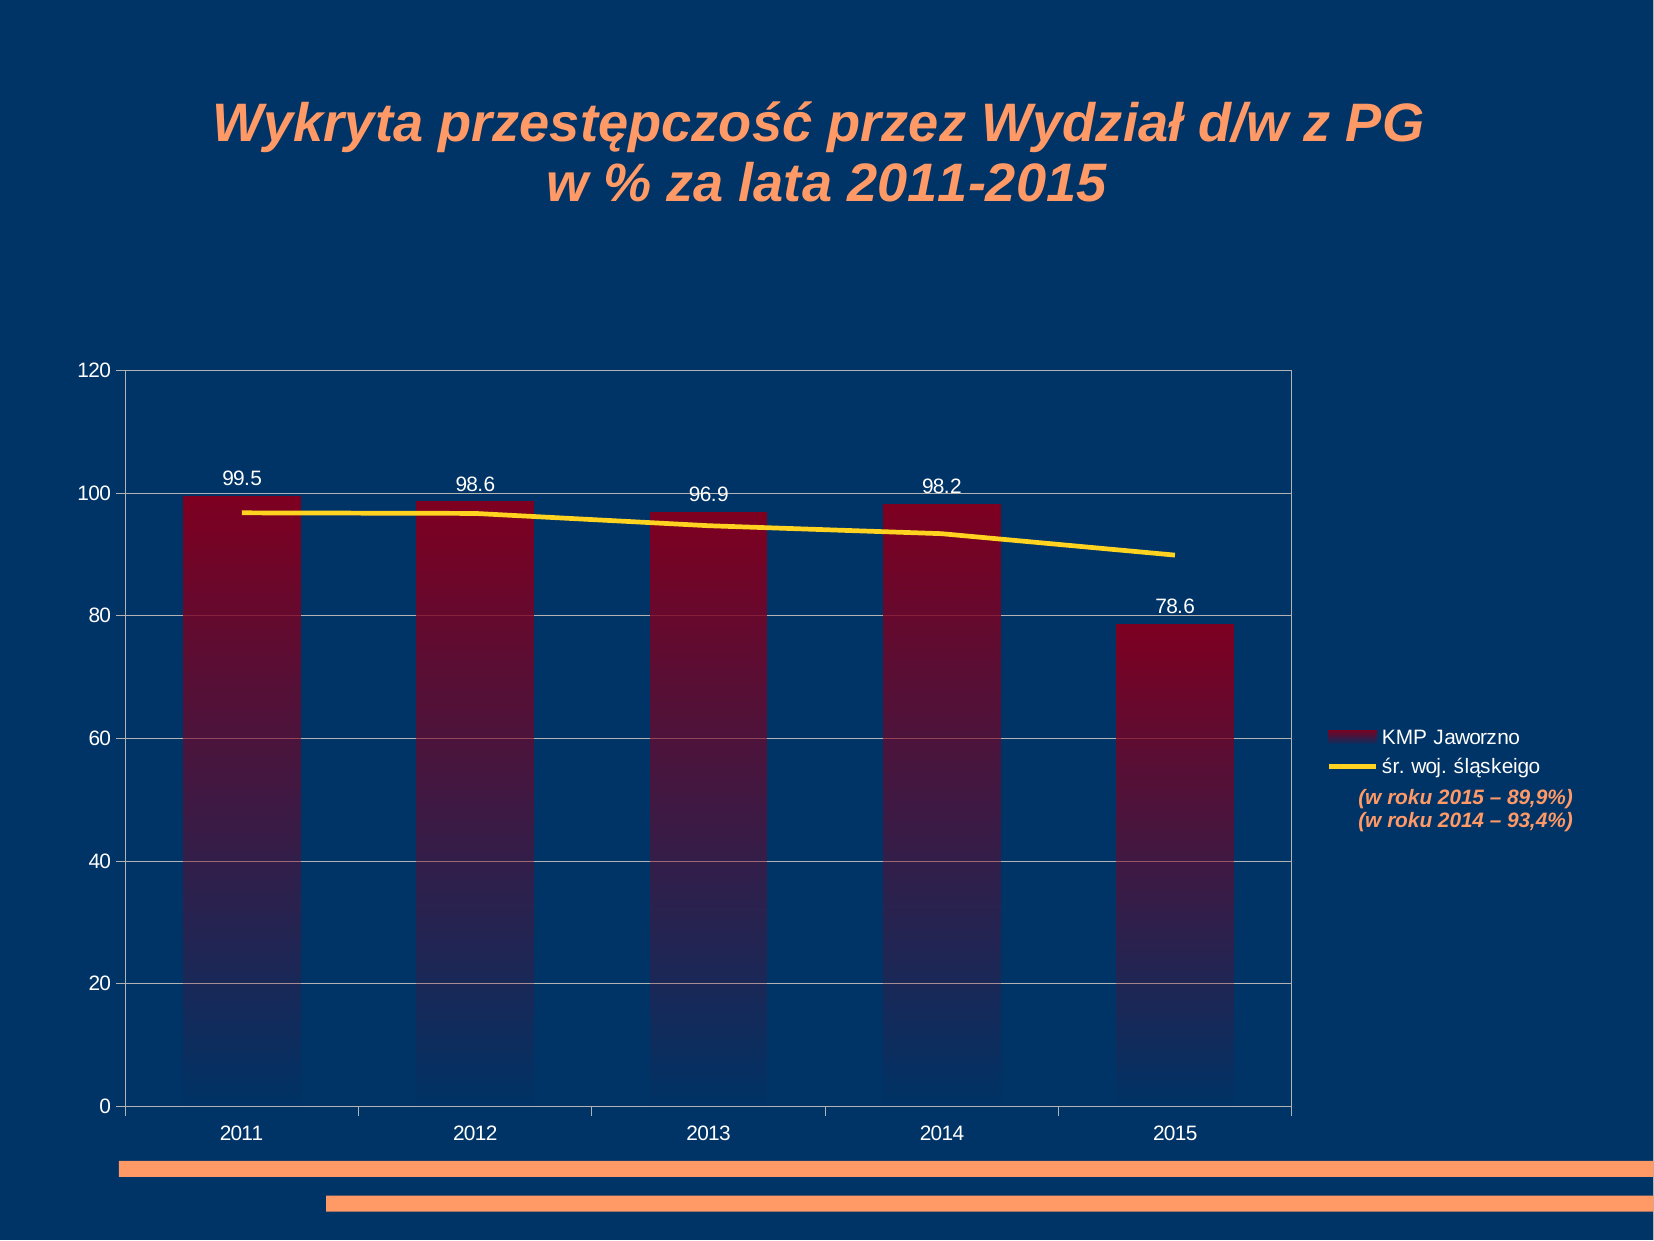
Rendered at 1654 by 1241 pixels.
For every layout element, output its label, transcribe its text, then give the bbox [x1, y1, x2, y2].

title Wykryta przestępczość przez Wydział d/w z PG w % za lata 2011-2015 [82, 49, 1571, 257]
title (w roku 2015 – 89,9%) (w roku 2014 – 93,4%) [1358, 761, 1595, 833]
chart [47, 342, 1560, 1162]
